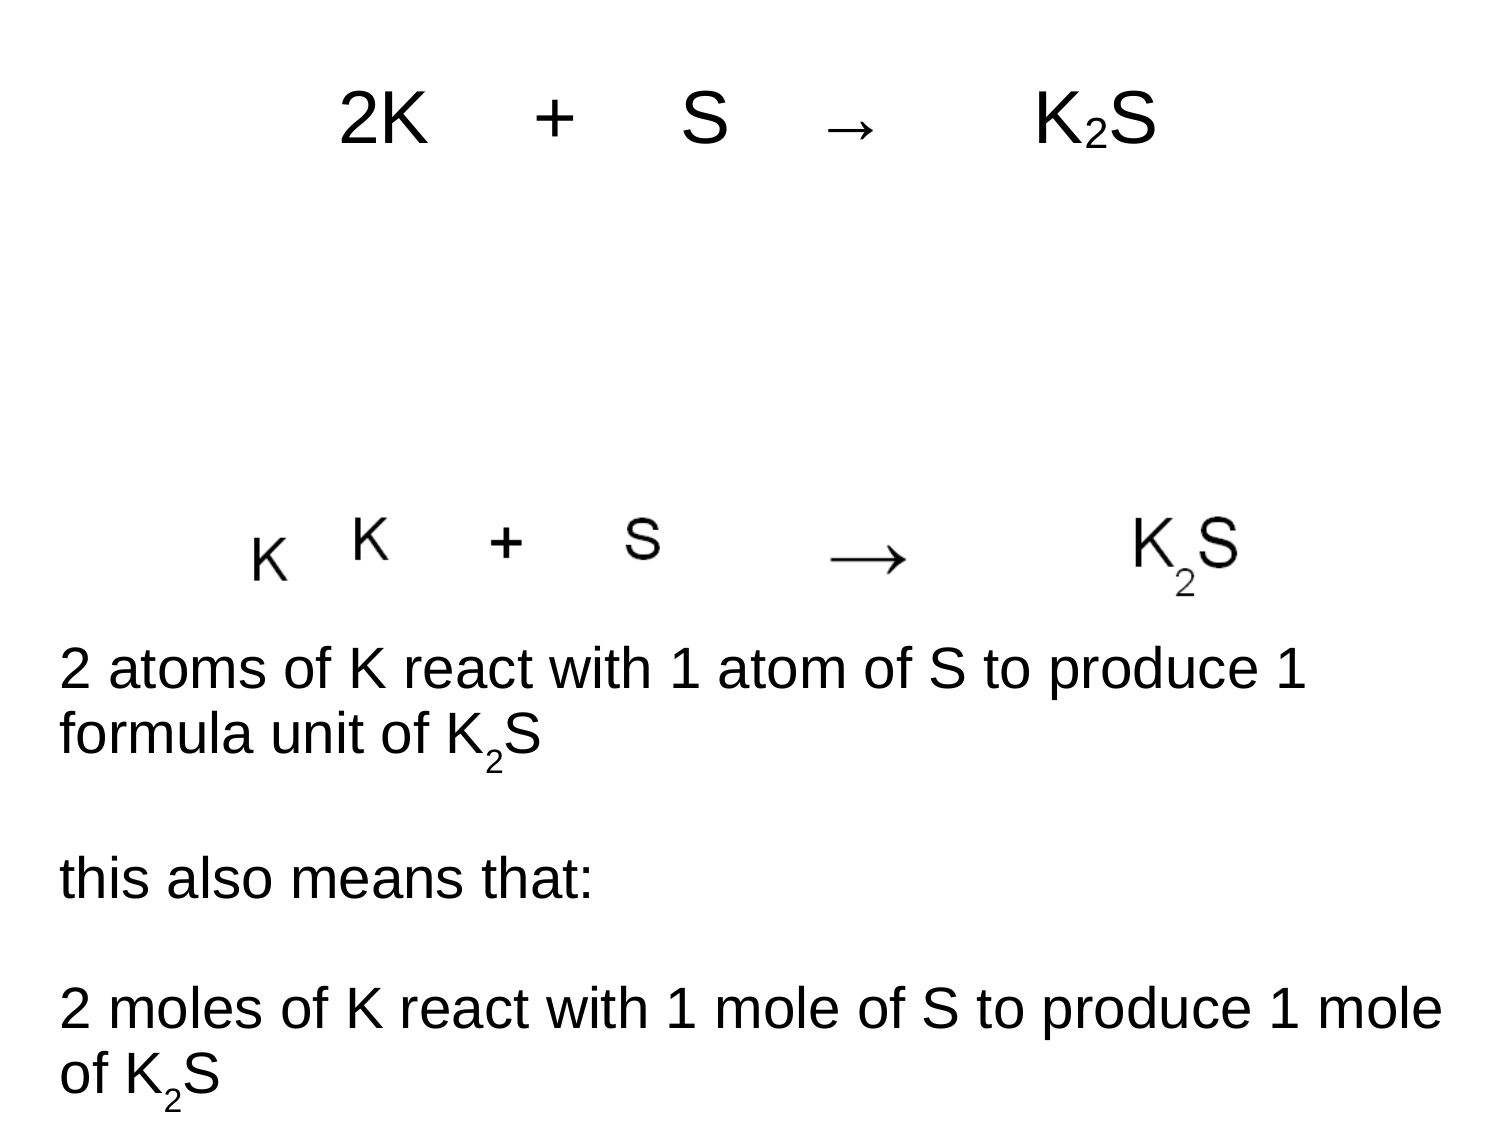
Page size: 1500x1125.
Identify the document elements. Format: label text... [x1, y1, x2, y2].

text_box 2 atoms of K react with 1 atom of S to produce 1 formula unit of K2S this also means that: 2 moles of K react with 1 mole of S to produce 1 mole of K2S [45, 628, 1471, 1125]
picture [1118, 500, 1258, 613]
picture [339, 500, 407, 582]
picture [476, 500, 544, 590]
text_box 2K + S → K2S [68, 68, 1429, 192]
picture [815, 500, 926, 607]
picture [238, 520, 306, 603]
picture [611, 500, 679, 582]
